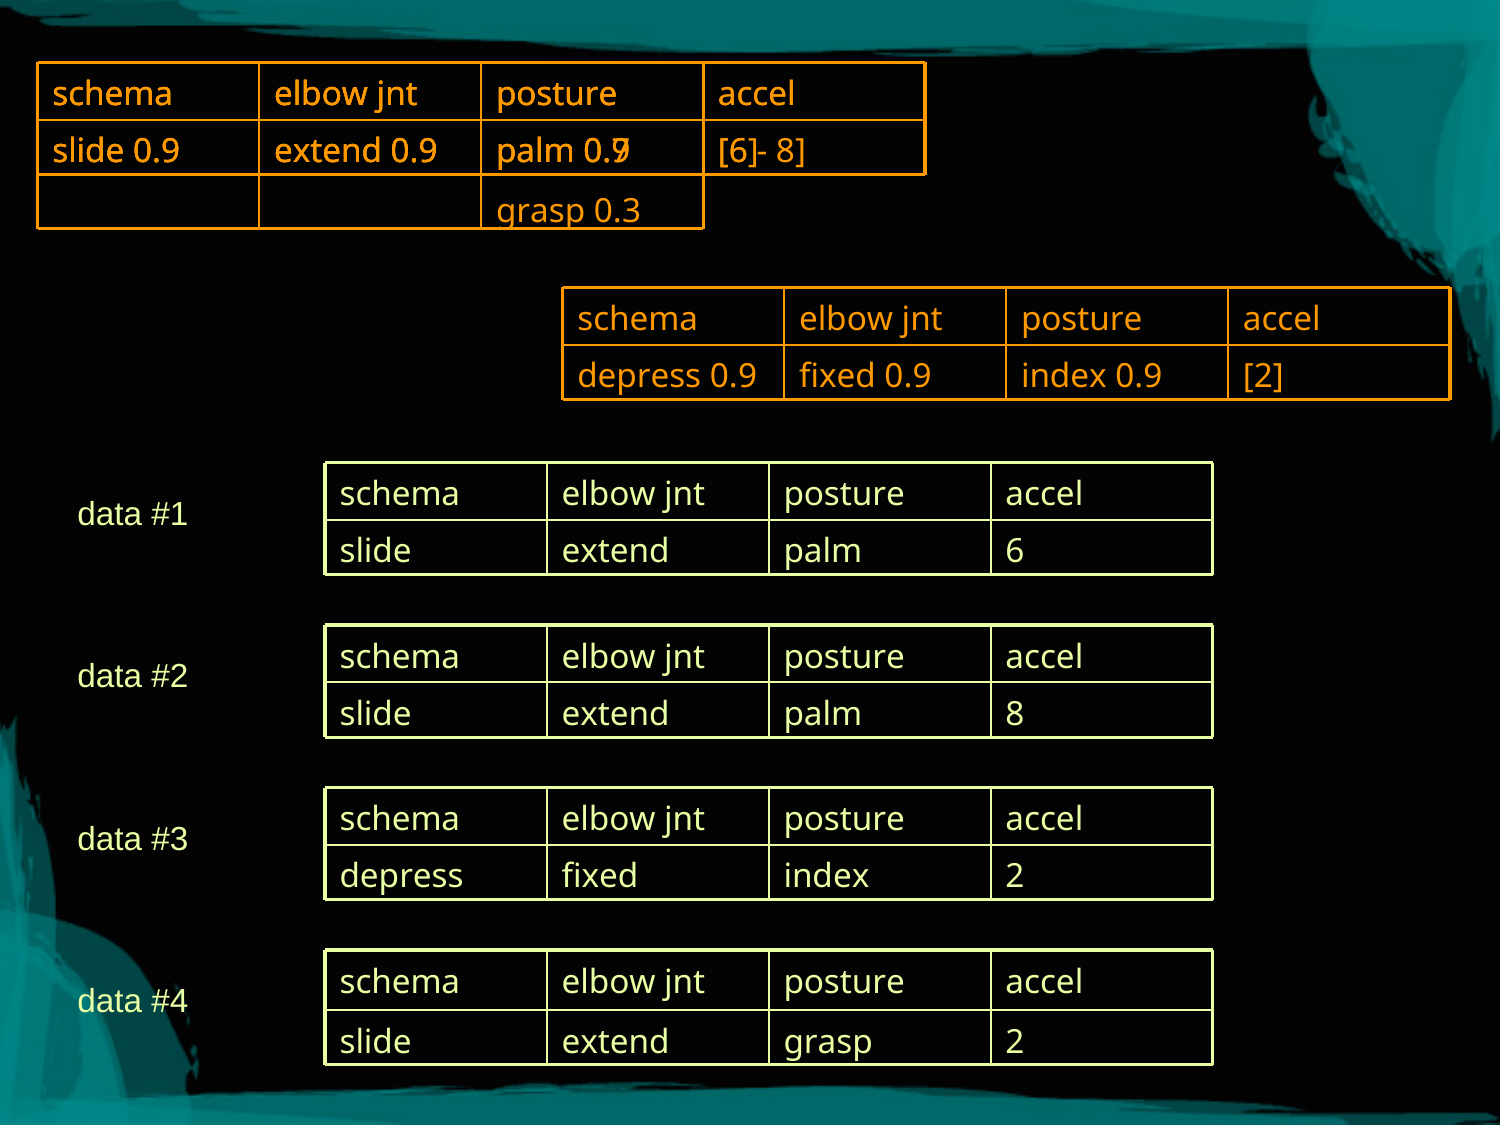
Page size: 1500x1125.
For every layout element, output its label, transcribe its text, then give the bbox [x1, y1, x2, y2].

text_box slide [327, 521, 546, 573]
text_box accel [992, 627, 1211, 681]
text_box schema [327, 952, 546, 1009]
text_box accel [992, 952, 1211, 1009]
text_box [2] [1229, 346, 1448, 398]
text_box fixed [548, 846, 768, 898]
text_box palm 0.7 grasp 0.3 [482, 121, 702, 227]
text_box posture [770, 464, 990, 519]
text_box elbow jnt [548, 627, 768, 681]
text_box data #2 [62, 650, 204, 703]
text_box extend 0.9 [260, 121, 480, 227]
text_box accel [992, 789, 1211, 844]
text_box slide [327, 1011, 546, 1063]
text_box data #1 [62, 487, 204, 540]
text_box extend [548, 521, 768, 573]
text_box elbow jnt [548, 952, 768, 1009]
text_box 6 [992, 521, 1211, 573]
text_box elbow jnt [548, 464, 768, 519]
text_box extend [548, 1011, 768, 1063]
text_box slide [327, 683, 546, 736]
text_box posture [770, 952, 990, 1009]
text_box posture [1007, 289, 1227, 344]
text_box 2 [992, 846, 1211, 898]
text_box elbow jnt [548, 789, 768, 844]
text_box schema [327, 789, 546, 844]
text_box fixed 0.9 [785, 346, 1005, 398]
text_box schema [39, 64, 258, 119]
text_box schema [327, 627, 546, 681]
text_box extend [548, 683, 768, 736]
text_box depress 0.9 [564, 346, 783, 398]
text_box 2 [992, 1011, 1211, 1063]
text_box accel [1229, 289, 1448, 344]
text_box elbow jnt [260, 64, 480, 119]
text_box palm [770, 683, 990, 736]
text_box posture [770, 789, 990, 844]
text_box schema [327, 464, 546, 519]
text_box index [770, 846, 990, 898]
text_box data #4 [62, 975, 204, 1028]
text_box palm [770, 521, 990, 573]
text_box 8 [992, 683, 1211, 736]
text_box depress [327, 846, 546, 898]
text_box data #3 [62, 812, 204, 865]
text_box elbow jnt [785, 289, 1005, 344]
text_box slide 0.9 [39, 121, 258, 227]
text_box posture [482, 64, 702, 119]
text_box posture [770, 627, 990, 681]
text_box [6 - 8] [705, 121, 923, 173]
text_box index 0.9 [1007, 346, 1227, 398]
picture [0, 0, 1500, 1125]
text_box schema [564, 289, 783, 344]
text_box accel [992, 464, 1211, 519]
text_box grasp [770, 1011, 990, 1063]
text_box accel [705, 64, 923, 119]
